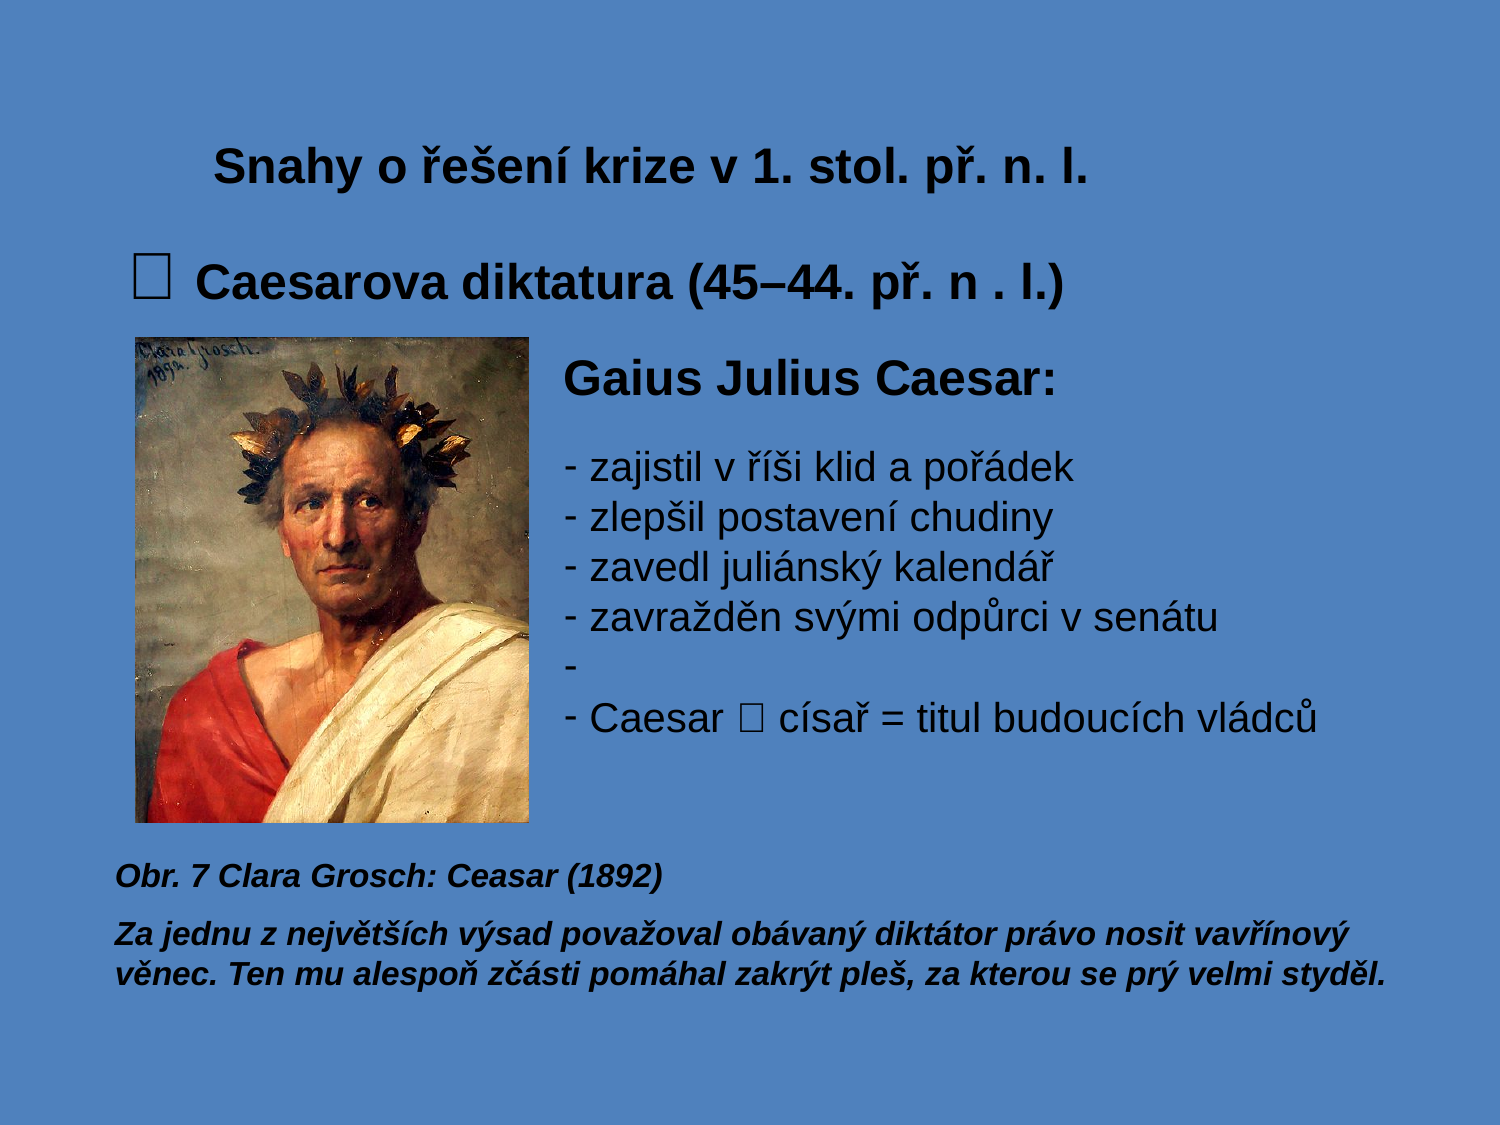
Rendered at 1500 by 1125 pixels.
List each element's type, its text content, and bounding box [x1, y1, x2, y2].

text_box Obr. 7 Clara Grosch: Ceasar (1892) [100, 846, 727, 902]
text_box Za jednu z největších výsad považoval obávaný diktátor právo nosit vavřínový věnec. Ten mu alespoň zčásti pomáhal zakrýt pleš, za kterou se prý velmi styděl. [100, 904, 1412, 1001]
text_box Gaius Julius Caesar: [549, 337, 1377, 414]
text_box zajistil v říši klid a pořádek zlepšil postavení chudiny zavedl juliánský kalendář zavražděn svými odpůrci v senátu Caesar  císař = titul budoucích vládců [549, 432, 1400, 749]
text_box Snahy o řešení krize v 1. stol. př. n. l.  Caesarova diktatura (45–44. př. n . l.) [112, 125, 1388, 321]
picture [135, 338, 529, 823]
